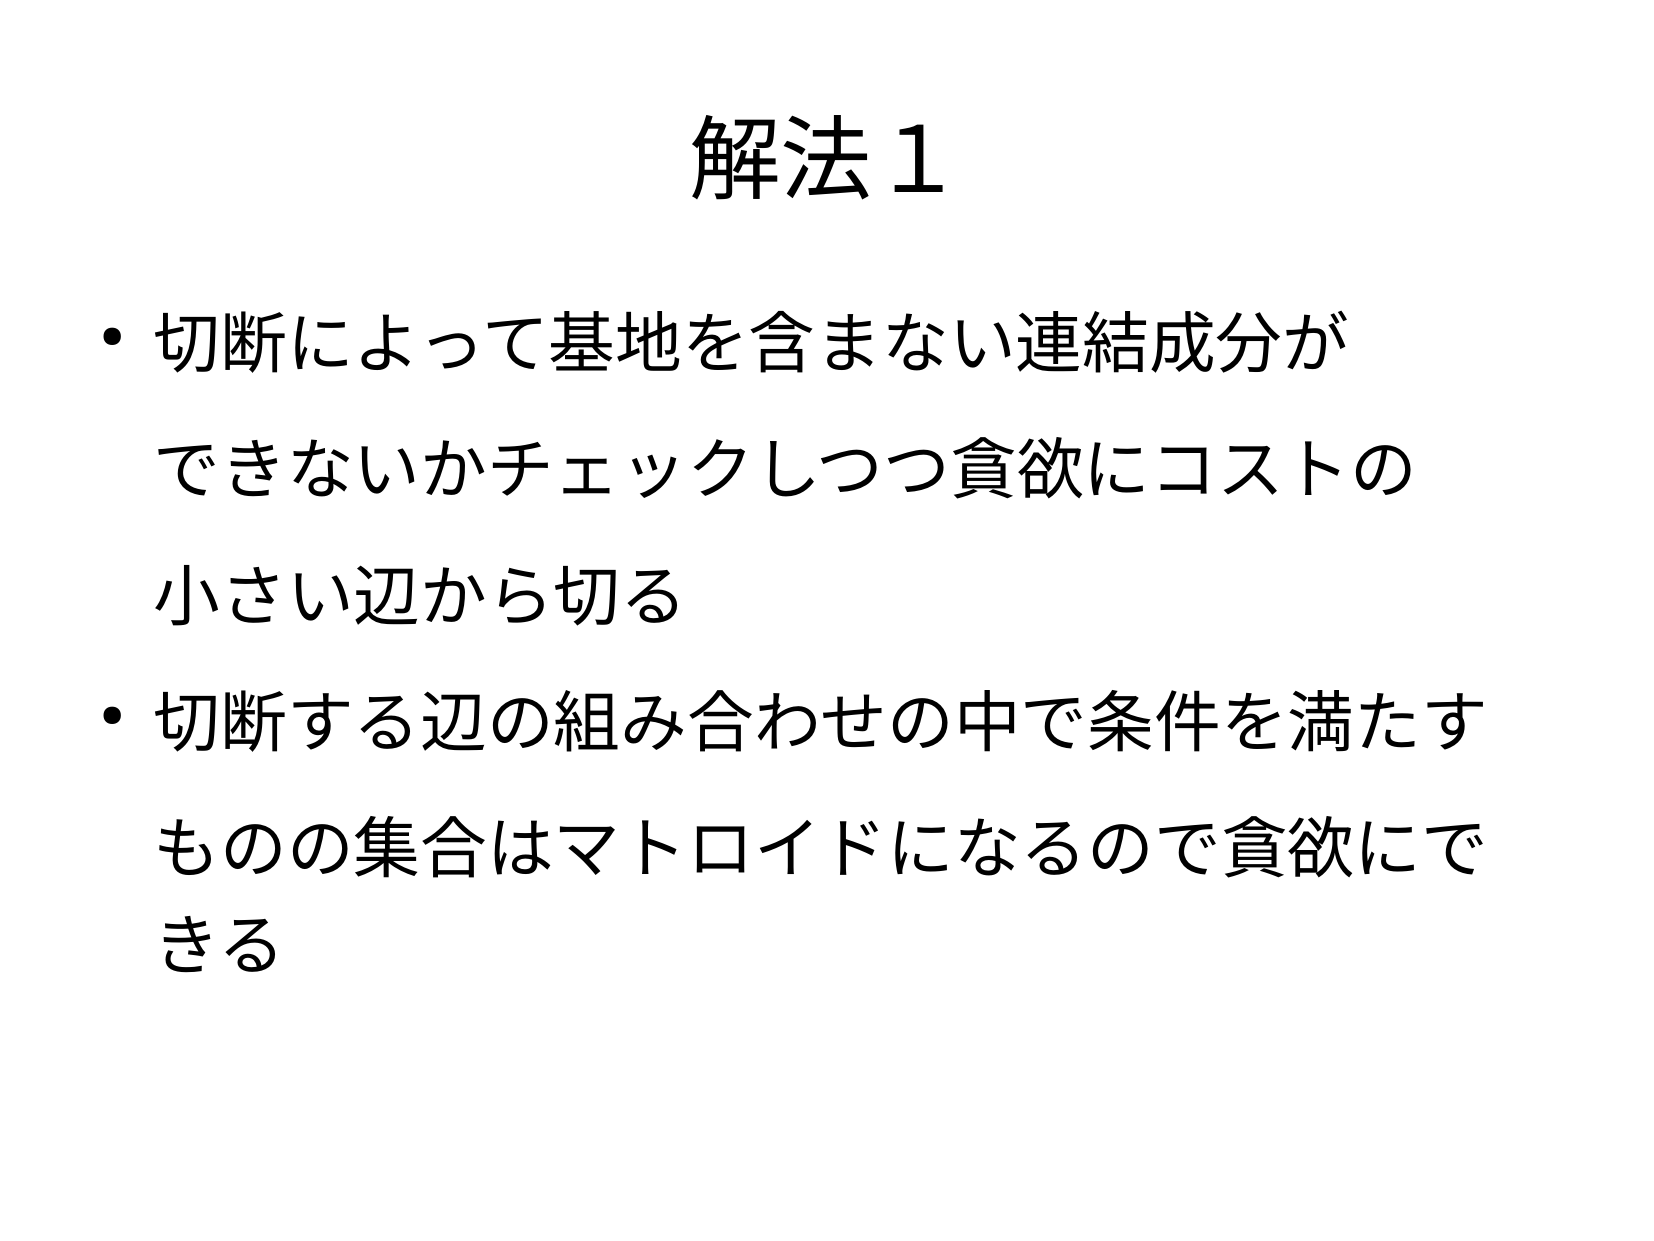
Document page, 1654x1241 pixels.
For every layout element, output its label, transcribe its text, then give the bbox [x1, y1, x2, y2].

title 解法１ [82, 49, 1571, 257]
list 切断によって基地を含まない連結成分が できないかチェックしつつ貪欲にコストの 小さい辺から切る 切断する辺の組み合わせの中で条件を満たす ものの集合はマトロイドになるので貪欲にできる [82, 290, 1538, 1010]
